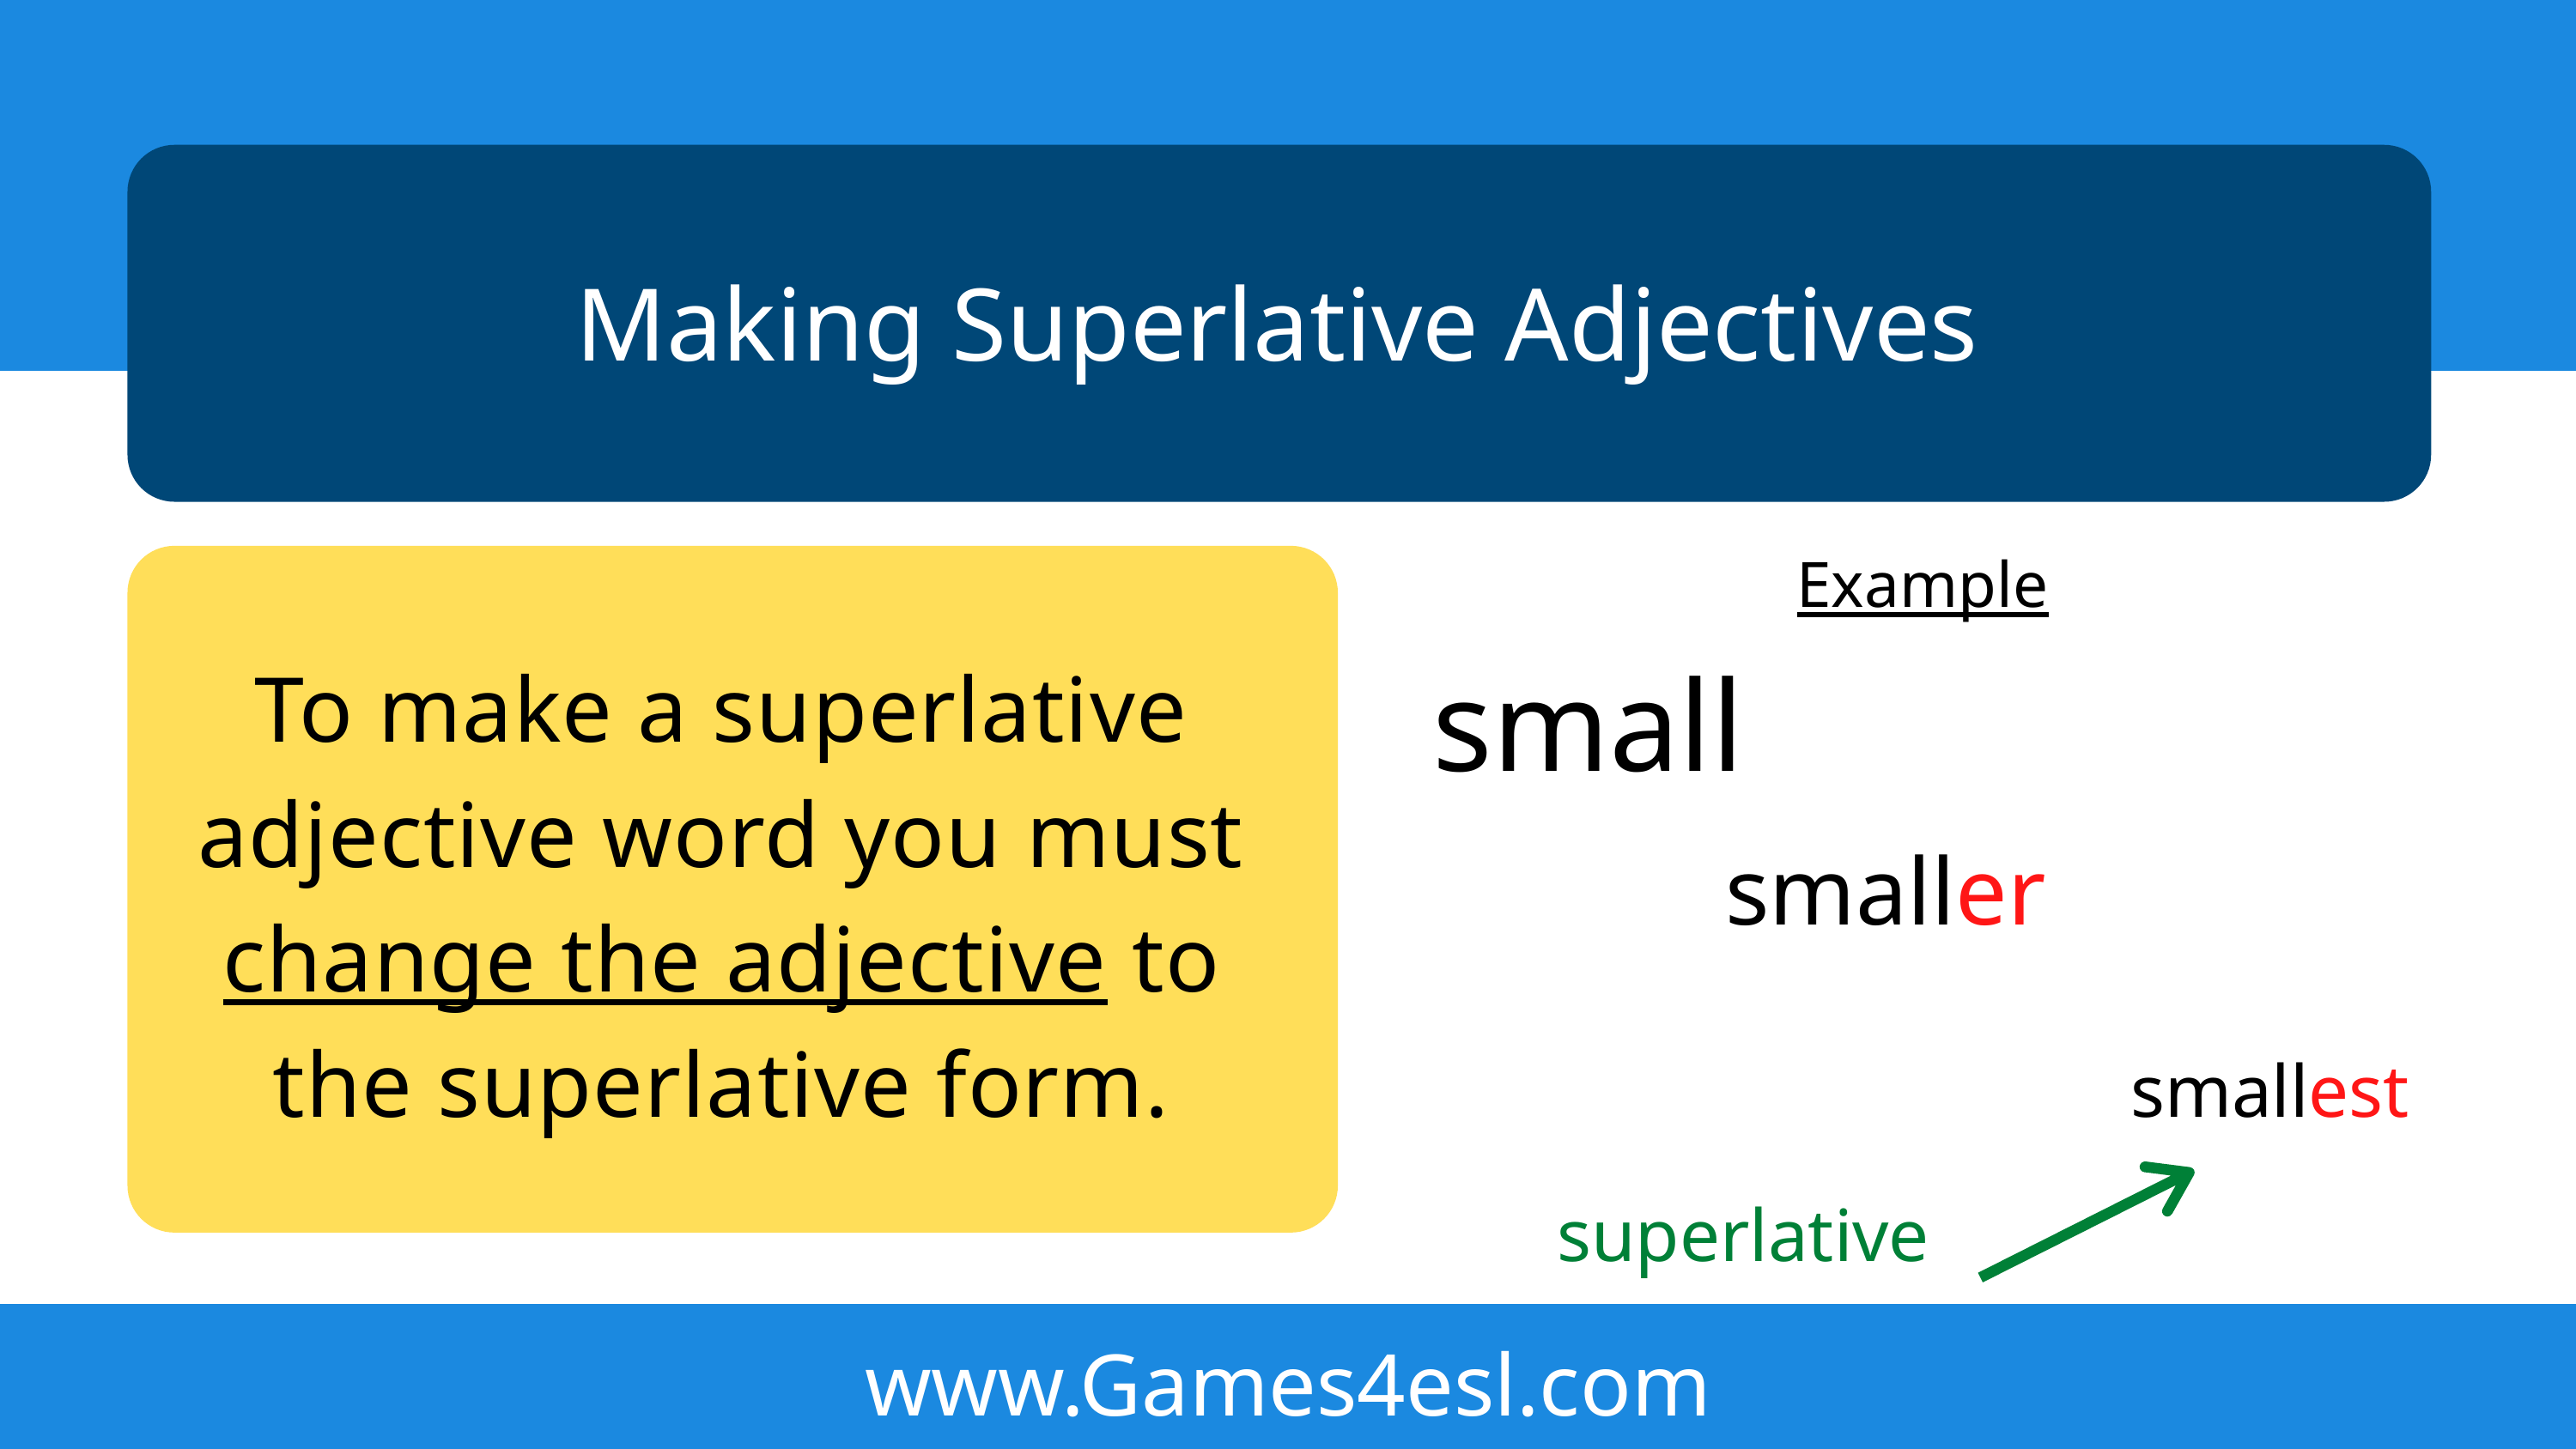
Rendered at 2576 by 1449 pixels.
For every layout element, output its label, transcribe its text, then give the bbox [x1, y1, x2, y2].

text_box [1978, 1161, 2195, 1282]
text_box Example [1773, 551, 2072, 621]
text_box small [1373, 658, 1803, 798]
text_box To make a superlative adjective word you must change the adjective to the superlative form. [155, 634, 1289, 1131]
text_box smallest [2108, 1052, 2432, 1131]
text_box superlative [1522, 1196, 1965, 1276]
text_box [127, 545, 1339, 1233]
text_box [0, 0, 2576, 502]
text_box [0, 1304, 2576, 1449]
text_box smaller [1699, 842, 2072, 945]
text_box www.Games4esl.com [842, 1314, 1734, 1426]
text_box Making Superlative Adjectives [197, 270, 2358, 383]
